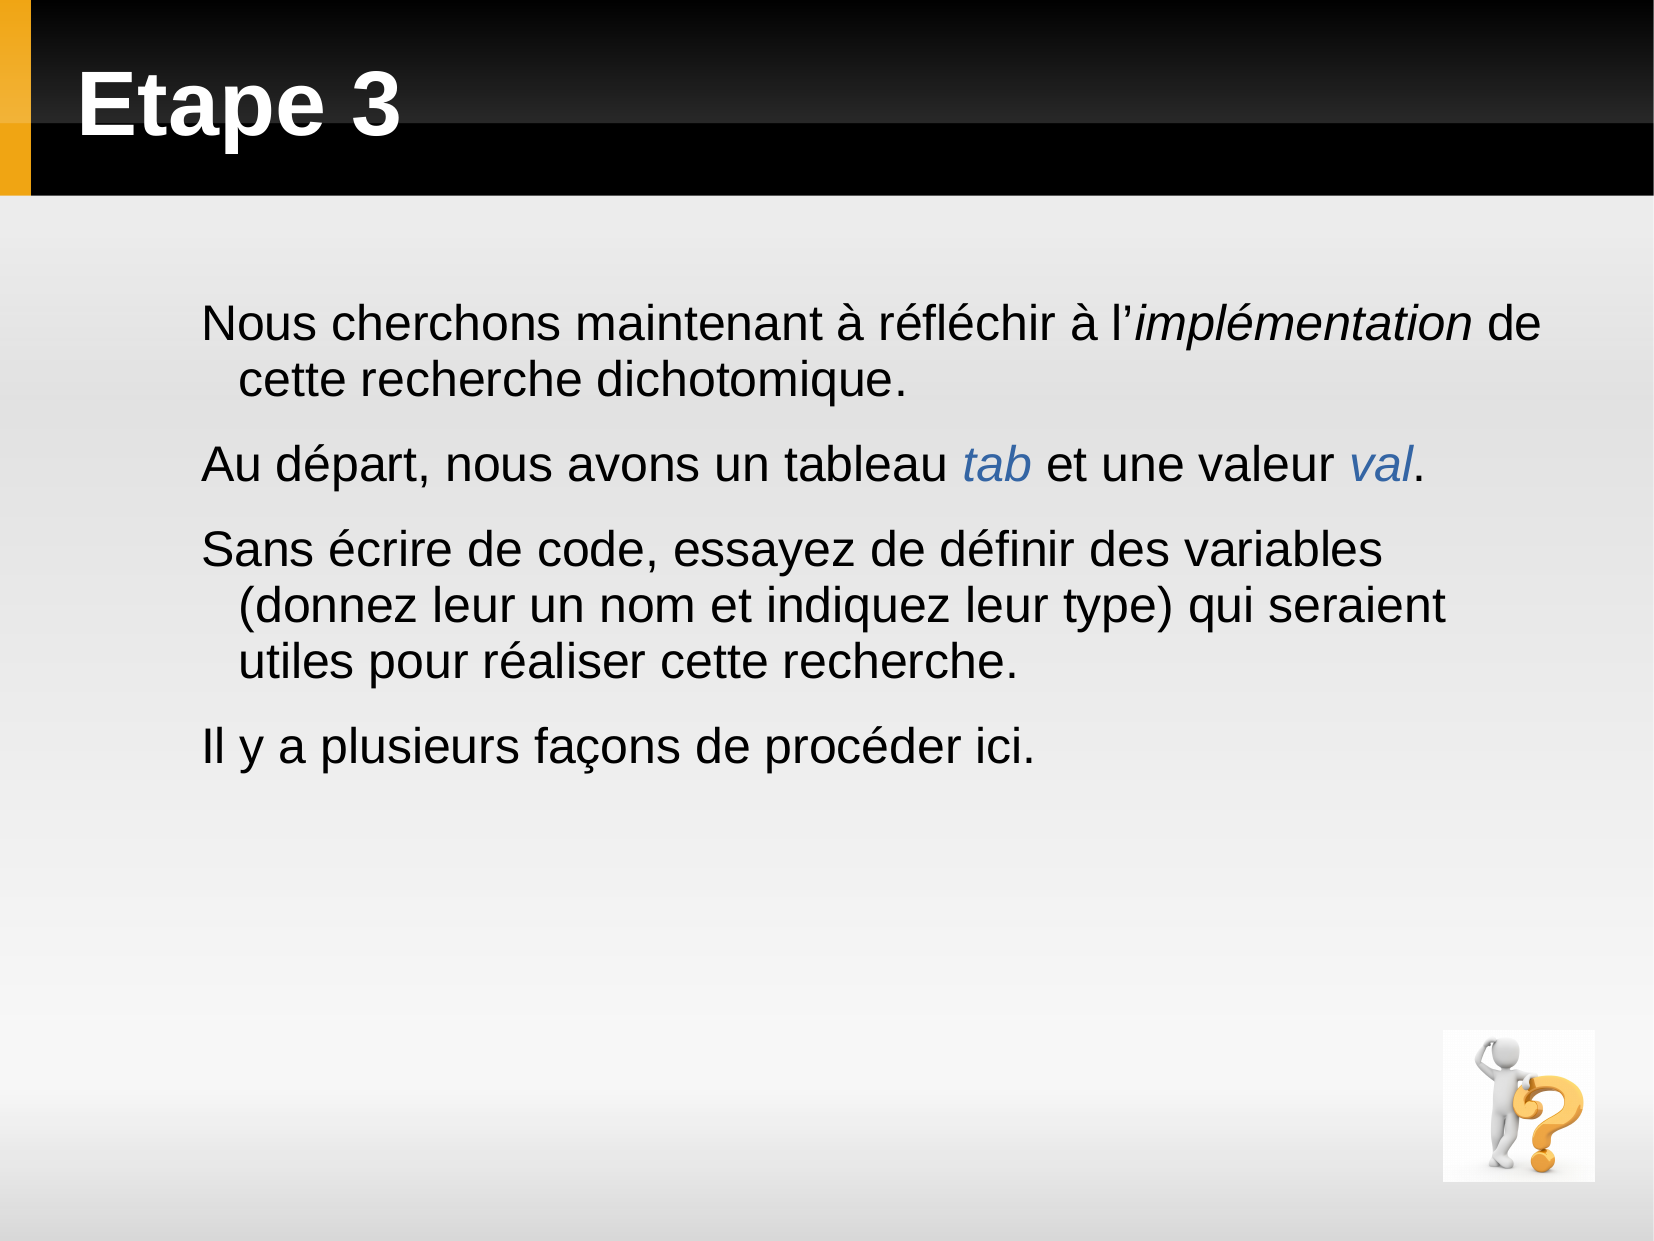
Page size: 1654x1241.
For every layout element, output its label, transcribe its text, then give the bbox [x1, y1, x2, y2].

list Nous cherchons maintenant à réfléchir à l’implémentation de cette recherche dichotomique. Au départ, nous avons un tableau tab et une valeur val. Sans écrire de code, essayez de définir des variables (donnez leur un nom et indiquez leur type) qui seraient utiles pour réaliser cette recherche. Il y a plusieurs façons de procéder ici. [88, 295, 1577, 1086]
picture [0, 0, 1654, 1241]
title Etape 3 [76, 0, 1565, 208]
